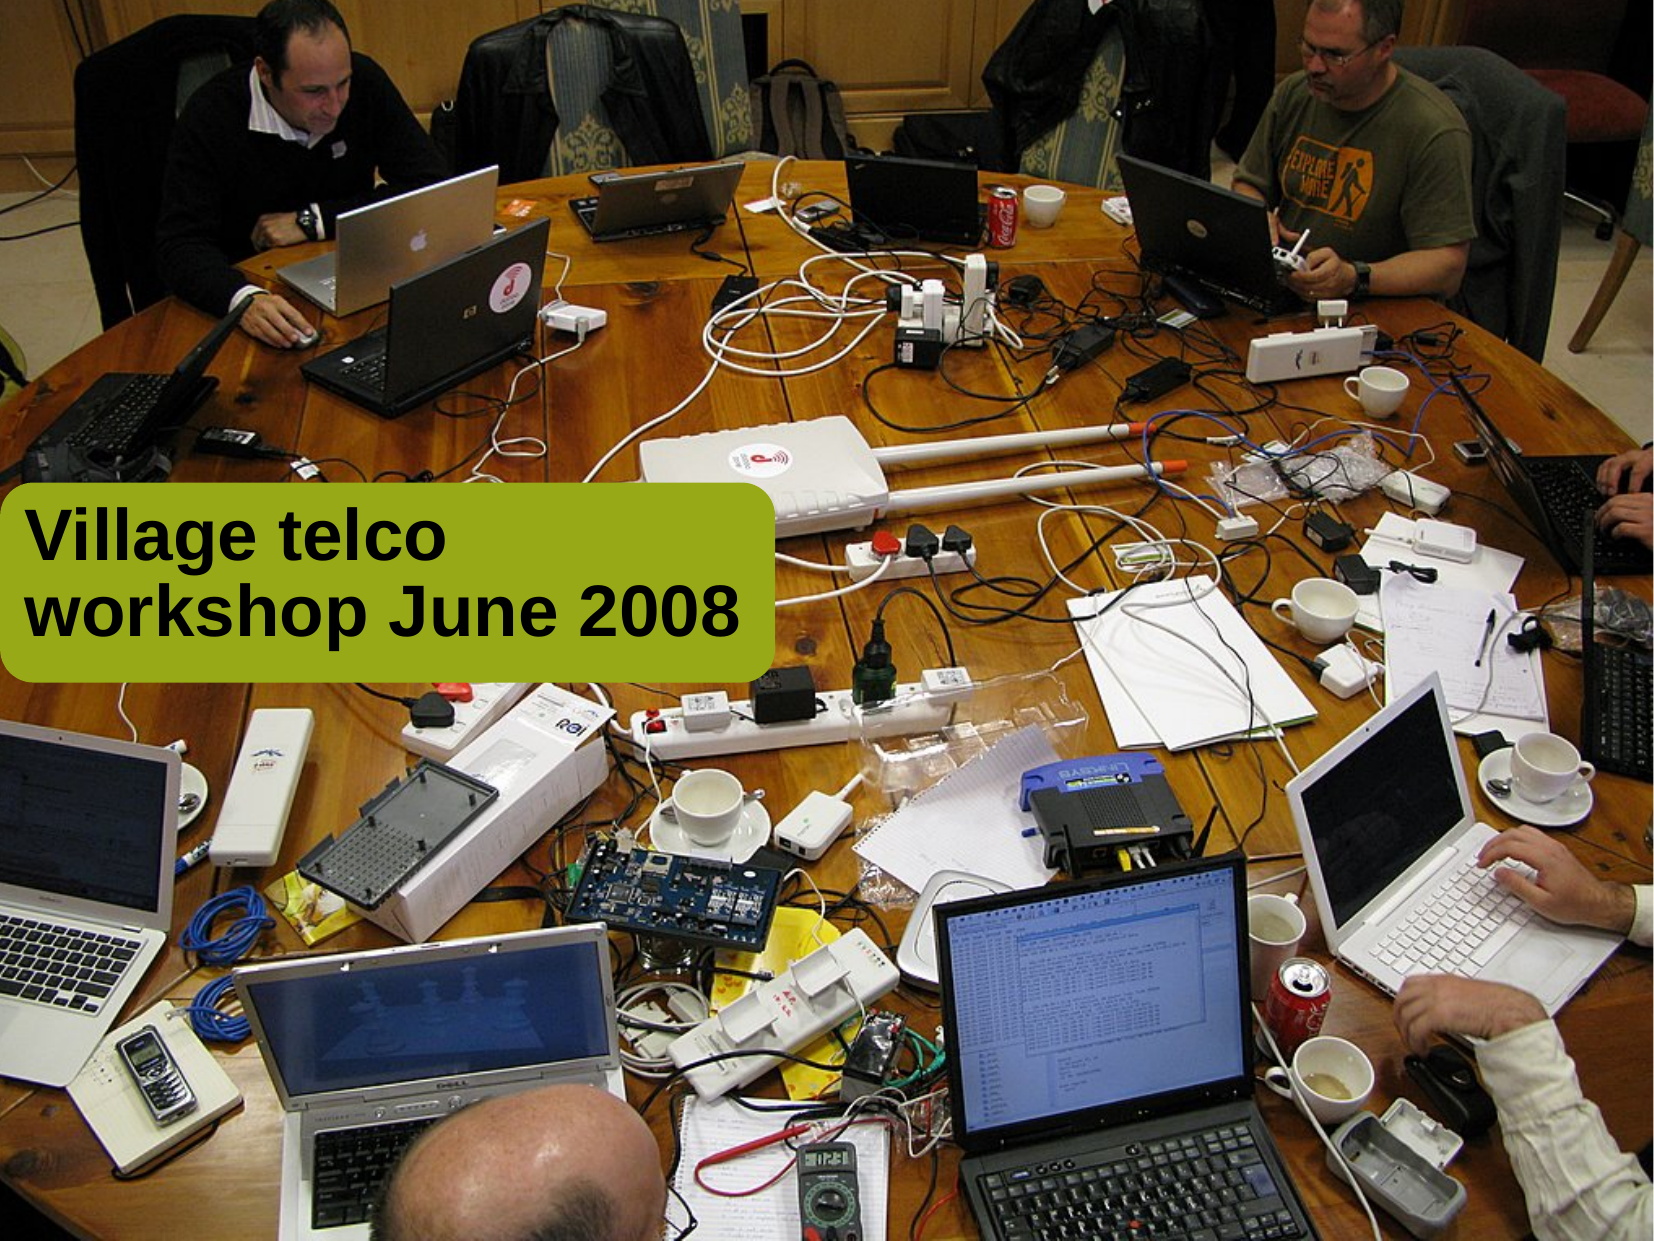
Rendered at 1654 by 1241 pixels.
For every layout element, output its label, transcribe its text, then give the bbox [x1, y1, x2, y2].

picture [0, 0, 1654, 1241]
text_box Village telco workshop June 2008 [0, 482, 776, 683]
